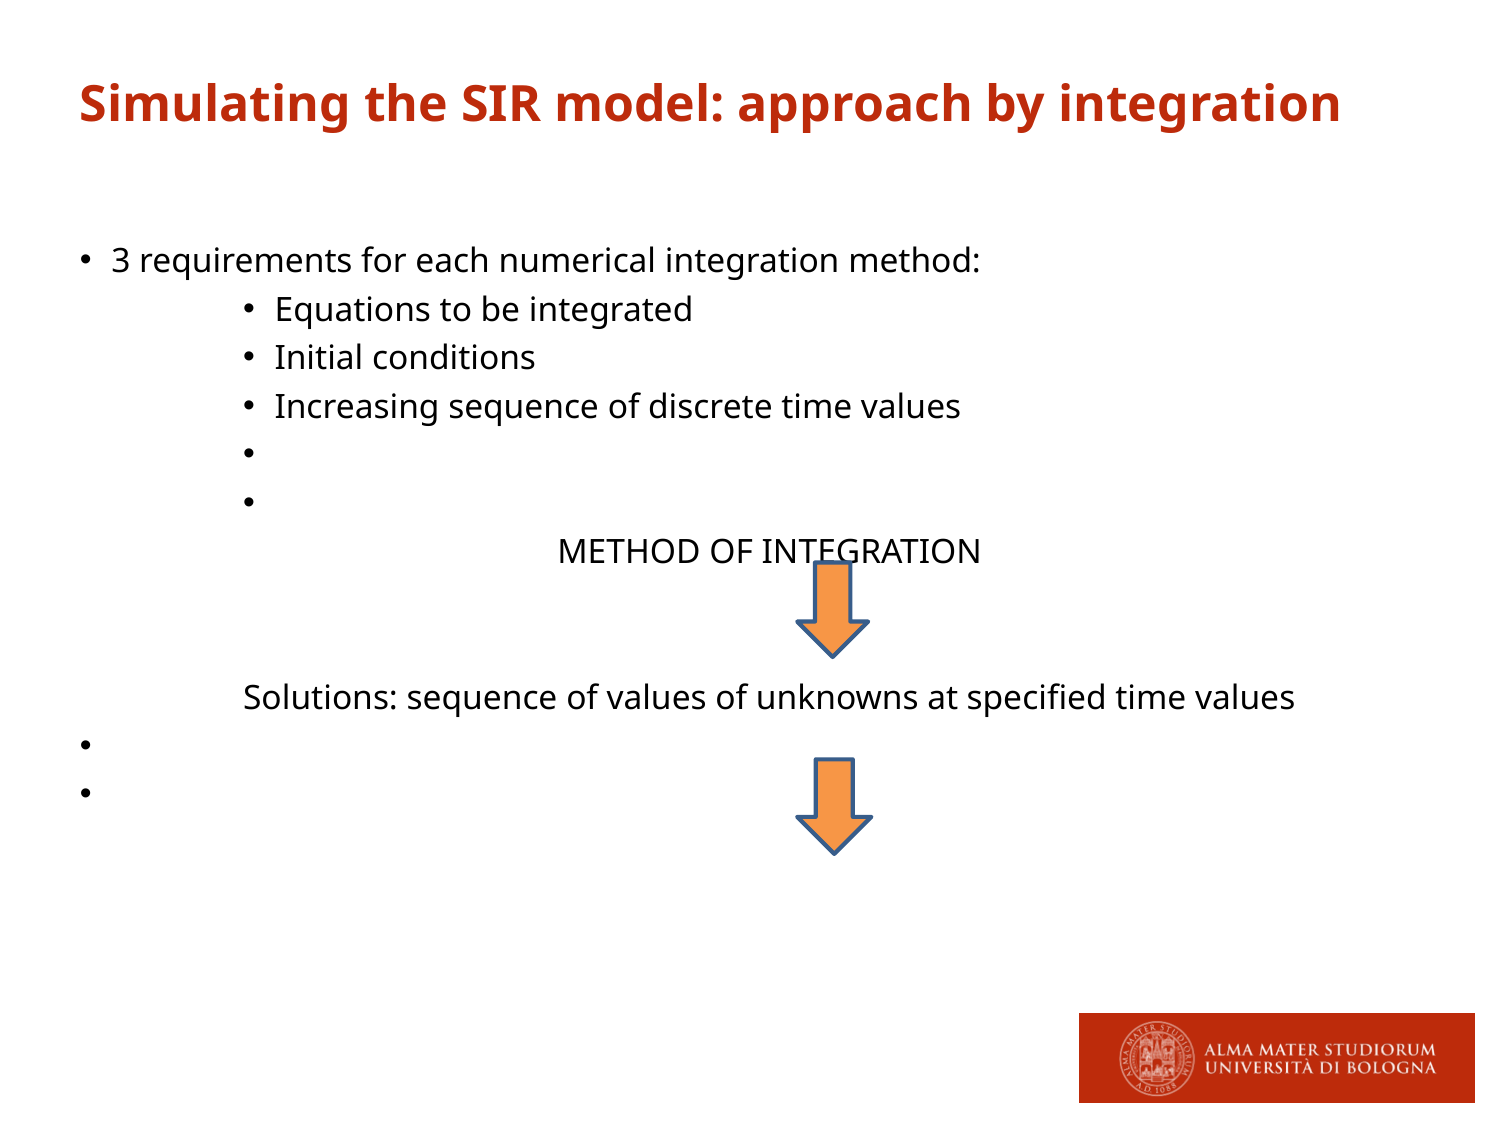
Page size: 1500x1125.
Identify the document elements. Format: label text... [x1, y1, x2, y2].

text_box [797, 759, 872, 854]
list Simulating the SIR model: approach by integration [64, 78, 1447, 185]
list 3 requirements for each numerical integration method: Equations to be integrated Initial conditions Increasing sequence of discrete time values METHOD OF INTEGRATION Solutions: sequence of values of unknowns at specified time values [64, 231, 1447, 728]
text_box [797, 562, 869, 657]
